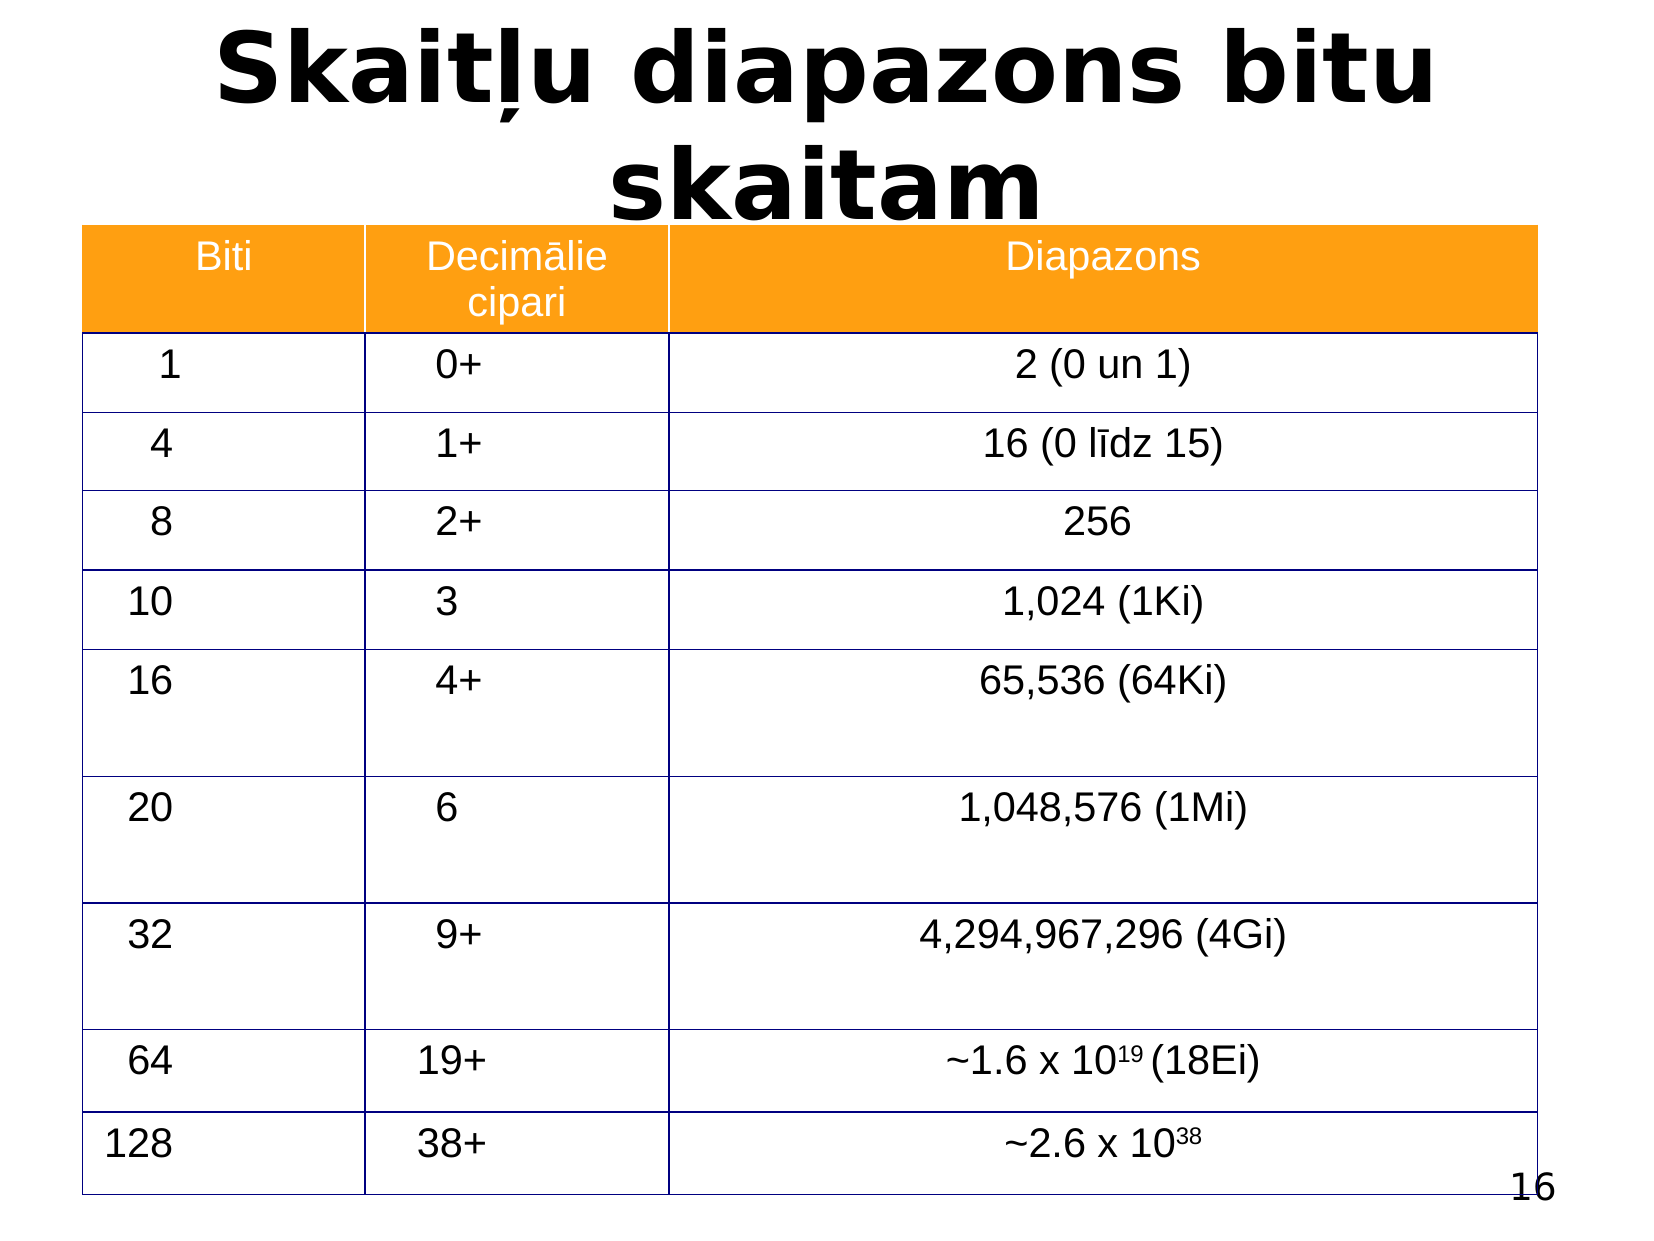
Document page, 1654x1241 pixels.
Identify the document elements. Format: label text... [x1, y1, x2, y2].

table_cell 3 [366, 571, 668, 649]
table_cell 32 [83, 904, 364, 1029]
table_cell 1,024 (1Ki) [670, 571, 1537, 649]
table_cell ~2.6 x 1038 [670, 1113, 1537, 1194]
table_cell 19+ [366, 1030, 668, 1111]
table_cell 2+ [366, 491, 668, 569]
table_cell 1+ [366, 413, 668, 490]
table_cell 256 [670, 491, 1537, 569]
table_cell 1,048,576 (1Mi) [670, 777, 1537, 902]
table_cell 9+ [366, 904, 668, 1029]
table_cell 16 (0 līdz 15) [670, 413, 1537, 490]
table_cell 4,294,967,296 (4Gi) [670, 904, 1537, 1029]
table_cell 8 [83, 491, 364, 569]
table_cell 20 [83, 777, 364, 902]
table_cell 0+ [366, 334, 668, 412]
table_cell 4 [83, 413, 364, 490]
table_cell 2 (0 un 1) [670, 334, 1537, 412]
table_cell 38+ [366, 1113, 668, 1194]
table_cell 65,536 (64Ki) [670, 650, 1537, 776]
table_cell 16 [83, 650, 364, 776]
table_header Decimālie cipari [366, 226, 668, 332]
title Skaitļu diapazons bitu skaitam [82, 49, 1571, 195]
table_cell ~1.6 x 1019 (18Ei) [670, 1030, 1537, 1111]
table_cell 64 [83, 1030, 364, 1111]
table_cell 128 [83, 1113, 364, 1194]
table_header Biti [83, 226, 364, 332]
table_cell 6 [366, 777, 668, 902]
table_cell 10 [83, 571, 364, 649]
table_cell 1 [83, 334, 364, 412]
table_cell 4+ [366, 650, 668, 776]
table_header Diapazons [670, 226, 1537, 332]
